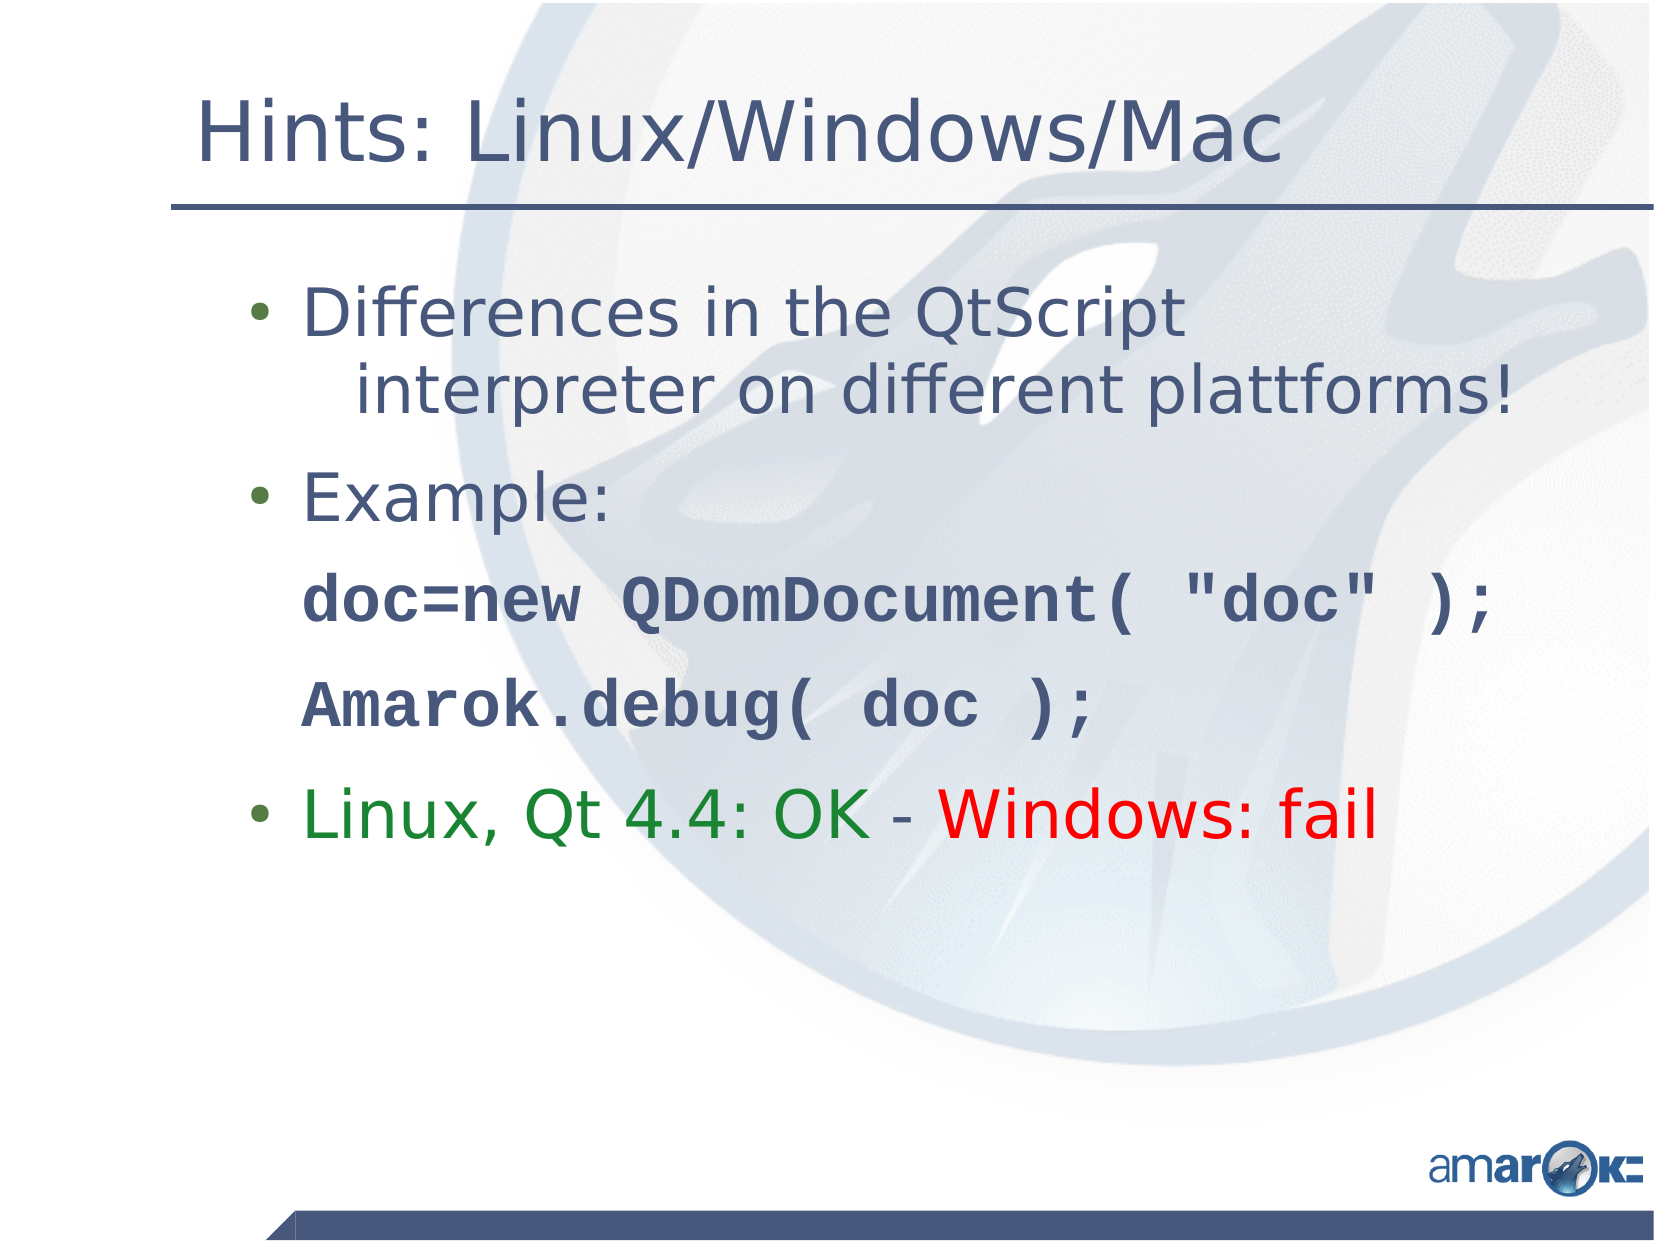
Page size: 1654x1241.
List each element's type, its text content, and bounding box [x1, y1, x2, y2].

picture [1417, 1127, 1652, 1210]
list Differences in the QtScript interpreter on different plattforms! Example: doc=new QDomDocument( "doc" ); Amarok.debug( doc ); Linux, Qt 4.4: OK - Windows: fail [212, 274, 1530, 1078]
title Hints: Linux/Windows/Mac [194, 29, 1530, 237]
